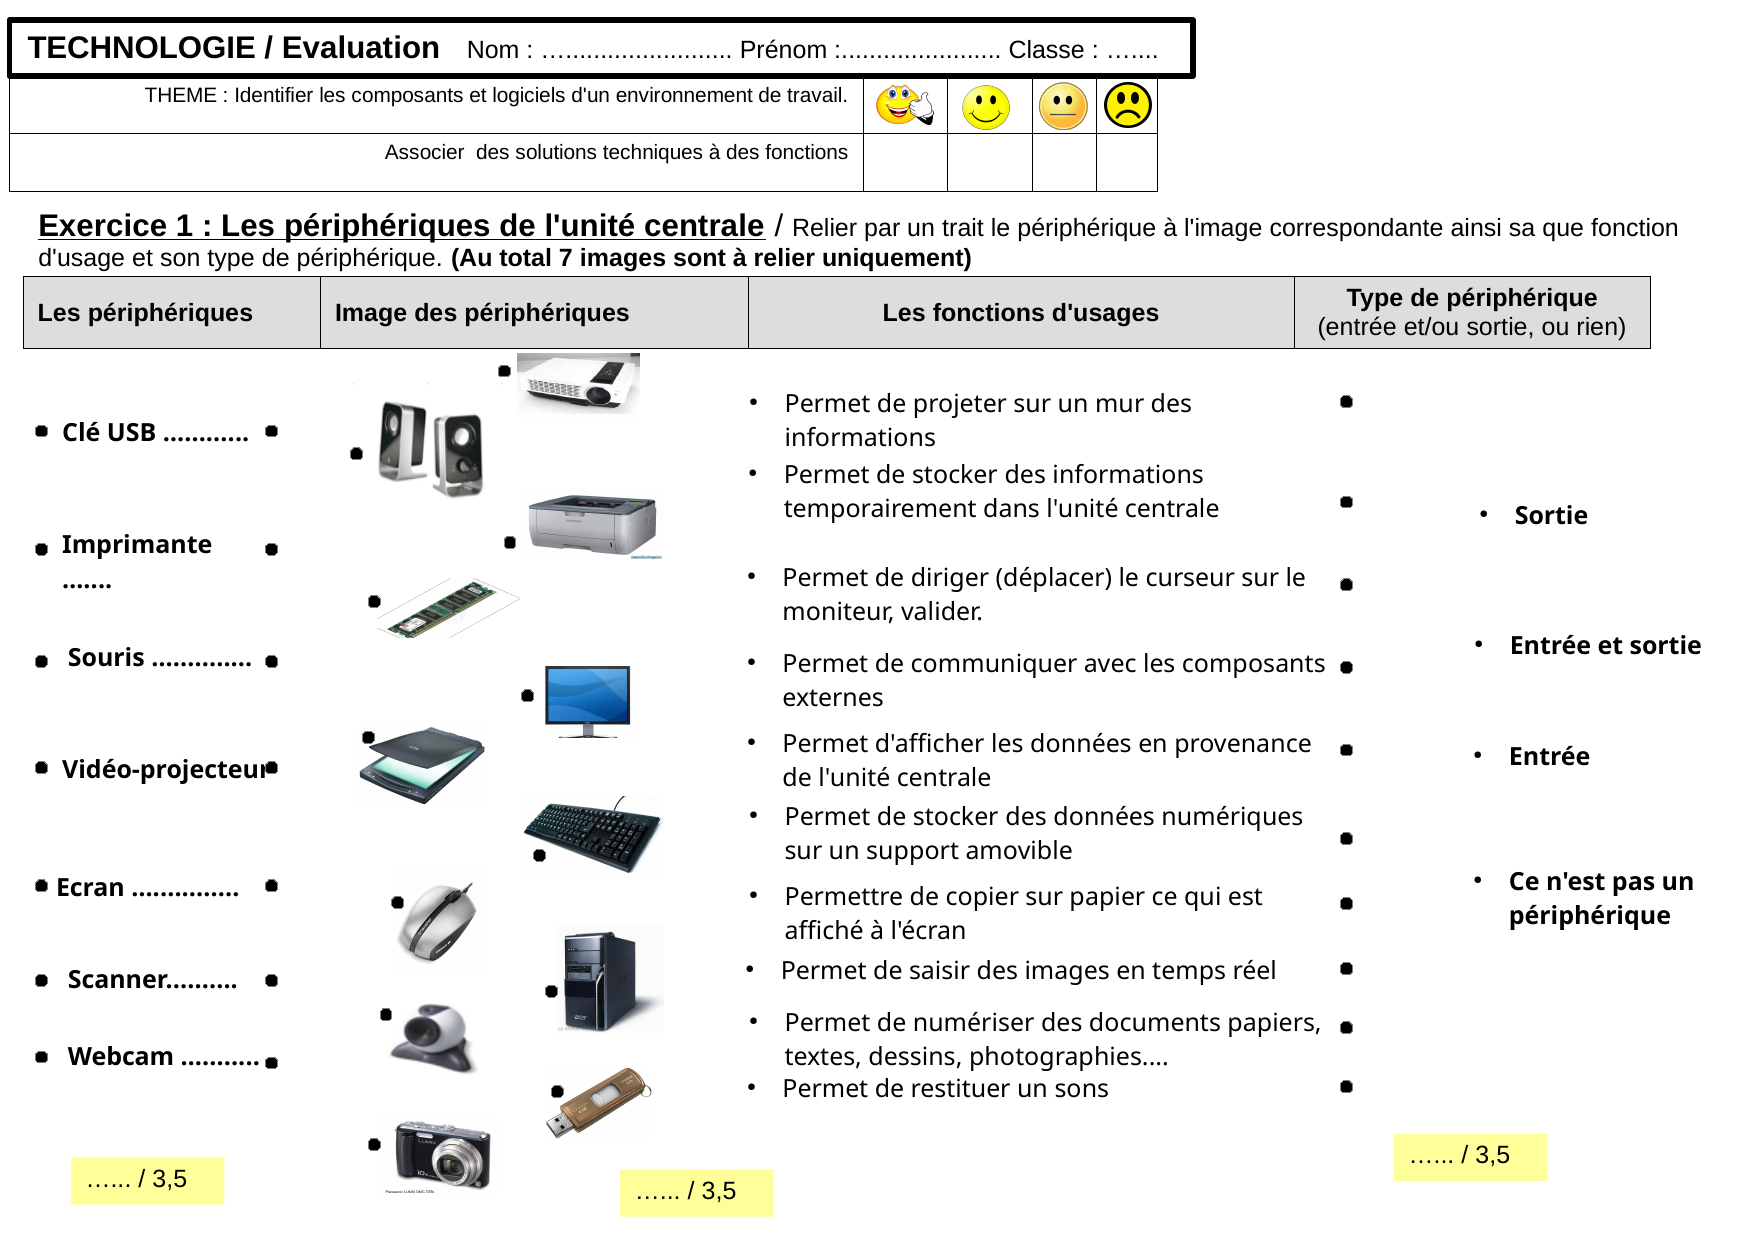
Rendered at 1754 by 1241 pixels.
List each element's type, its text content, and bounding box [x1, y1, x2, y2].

text_box Permet de projeter sur un mur des informations [734, 383, 1359, 432]
table_cell [864, 134, 947, 191]
picture [377, 992, 497, 1087]
text_box Imprimante ….... [47, 525, 278, 569]
text_box [368, 595, 381, 608]
text_box [35, 879, 48, 892]
picture [380, 1115, 499, 1198]
text_box Entrée [1458, 736, 1646, 780]
picture [557, 926, 664, 1033]
text_box Permettre de copier sur papier ce qui est affiché à l'écran [734, 877, 1359, 939]
text_box Souris …........... [53, 637, 284, 674]
picture [517, 353, 640, 425]
text_box [1340, 1080, 1353, 1093]
text_box Vidéo-projecteur [47, 749, 296, 812]
text_box Permet de communiquer avec les composants externes [732, 644, 1353, 721]
text_box Sortie [1464, 496, 1652, 541]
picture [356, 725, 487, 809]
picture [377, 578, 520, 638]
text_box [35, 974, 48, 987]
picture [545, 1067, 652, 1139]
text_box Ce n'est pas un périphérique [1458, 862, 1731, 945]
text_box [1340, 897, 1353, 910]
text_box Webcam …........ [53, 1036, 296, 1075]
text_box [1340, 496, 1353, 508]
text_box [362, 731, 375, 744]
text_box Permet de numériser des documents papiers, textes, dessins, photographies.... [734, 1002, 1365, 1065]
text_box Clé USB …......... [47, 413, 278, 449]
table_header Les fonctions d'usages [749, 277, 1294, 348]
text_box Permet de saisir des images en temps réel [730, 950, 1371, 988]
table_cell [1033, 134, 1096, 191]
text_box Scanner.......... [53, 960, 296, 998]
text_box [380, 1008, 392, 1021]
picture [962, 85, 1010, 130]
text_box [35, 1051, 48, 1063]
text_box [1340, 744, 1353, 756]
text_box [35, 425, 48, 437]
table_cell [1097, 134, 1157, 191]
table_header Image des périphériques [321, 277, 748, 348]
picture [1039, 82, 1088, 130]
text_box Permet de stocker des données numériques sur un support amovible [734, 797, 1359, 859]
text_box [35, 655, 48, 668]
picture [545, 666, 640, 738]
text_box [498, 365, 511, 377]
picture [520, 489, 664, 561]
text_box [265, 425, 278, 437]
text_box Ecran …............ [41, 868, 284, 916]
text_box …... / 3,5 [70, 1157, 225, 1205]
table_cell [948, 134, 1032, 191]
text_box [1340, 962, 1353, 975]
text_box [551, 1085, 564, 1098]
text_box [265, 1057, 278, 1069]
text_box [1340, 1021, 1353, 1034]
picture [352, 382, 511, 501]
text_box [350, 447, 363, 460]
text_box [1340, 578, 1353, 591]
text_box TECHNOLOGIE / Evaluation Nom : …........................ Prénom :....................... Classe : ….... [9, 20, 1193, 77]
text_box Permet d'afficher les données en provenance de l'unité centrale [732, 723, 1353, 786]
text_box Permet de restituer un sons [732, 1068, 1357, 1106]
text_box [521, 689, 534, 702]
text_box [265, 655, 278, 668]
text_box [545, 985, 558, 998]
text_box [265, 974, 278, 987]
table_header THEME : Identifier les composants et logiciels d'un environnement de travail. [10, 79, 863, 133]
table_cell Associer des solutions techniques à des fonctions [10, 134, 863, 191]
text_box [504, 536, 516, 549]
text_box …... / 3,5 [1393, 1133, 1548, 1182]
text_box [1340, 661, 1353, 674]
picture [1104, 82, 1152, 128]
text_box [1340, 395, 1353, 408]
text_box [391, 896, 404, 909]
table_header [1033, 79, 1096, 133]
text_box [265, 543, 278, 556]
text_box [1340, 832, 1353, 845]
table_header [864, 79, 947, 133]
text_box [35, 761, 48, 774]
text_box [368, 1138, 381, 1151]
picture [876, 82, 934, 125]
table_header [948, 79, 1032, 133]
text_box [35, 543, 48, 556]
text_box [265, 879, 278, 892]
text_box Entrée et sortie [1459, 625, 1725, 674]
table_header Les périphériques [24, 277, 320, 348]
table_header [1097, 79, 1157, 133]
text_box Exercice 1 : Les périphériques de l'unité centrale / Relier par un trait le périphérique à l'image correspondante ainsi sa que fonction d'usage et son type de périphérique. (Au total 7 images sont à relier uniquement) [23, 201, 1737, 279]
text_box [265, 761, 278, 774]
text_box [533, 849, 546, 862]
text_box Permet de stocker des informations temporairement dans l'unité centrale [733, 454, 1359, 532]
text_box …... / 3,5 [620, 1169, 774, 1217]
text_box Permet de diriger (déplacer) le curseur sur le moniteur, valider. [732, 557, 1353, 620]
table_header Type de périphérique (entrée et/ou sortie, ou rien) [1295, 277, 1650, 348]
picture [521, 796, 664, 879]
picture [391, 867, 487, 974]
